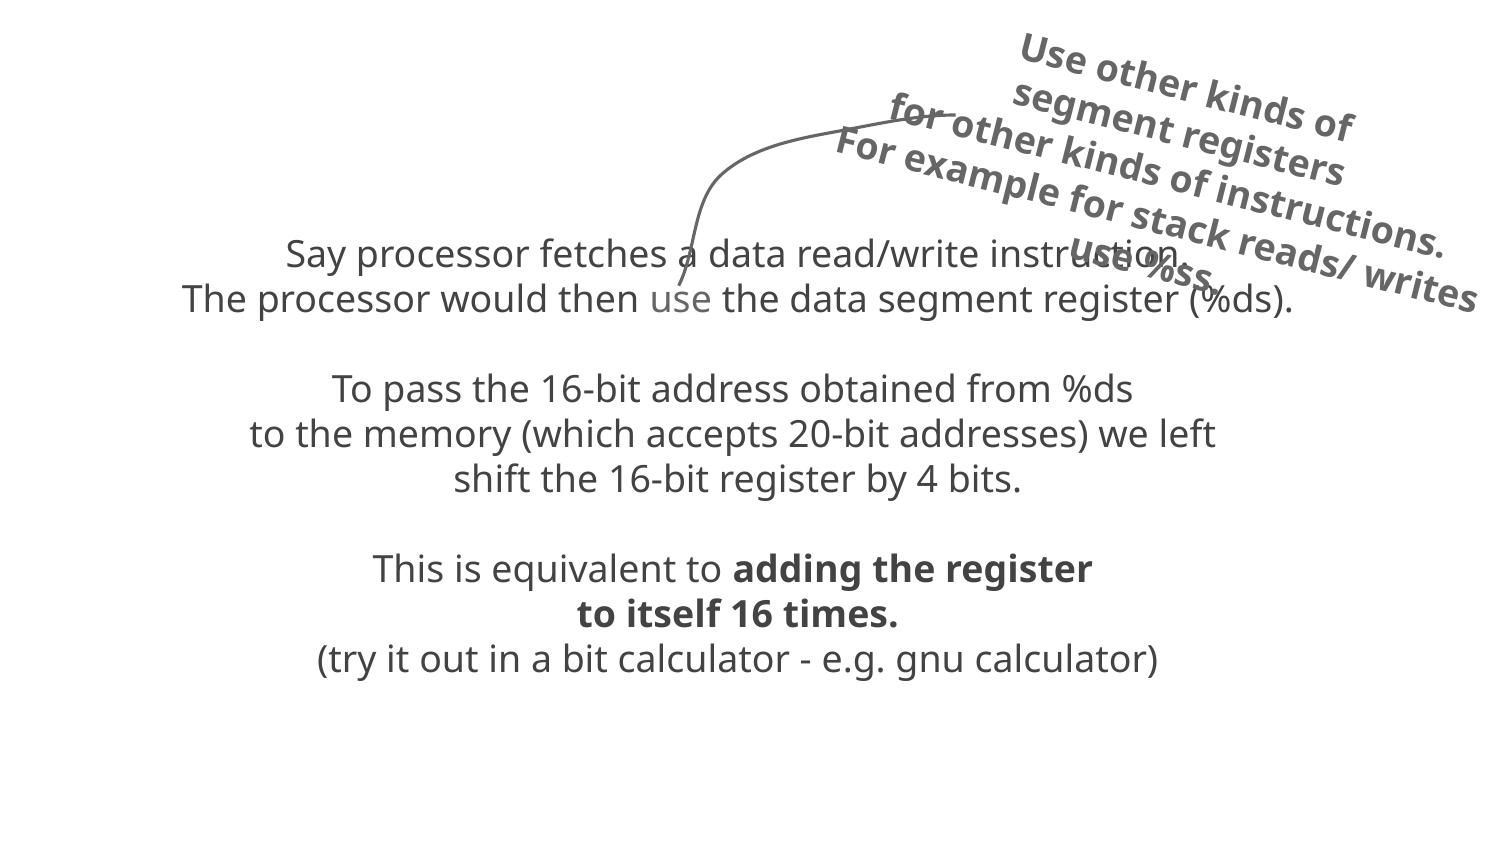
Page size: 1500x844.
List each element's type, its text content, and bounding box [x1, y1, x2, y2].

text_box Use other kinds of segment registers for other kinds of instructions. For example for stack reads/ writes use %ss. [817, 0, 1500, 277]
text_box Say processor fetches a data read/write instruction. The processor would then use the data segment register (%ds). To pass the 16-bit address obtained from %ds to the memory (which accepts 20-bit addresses) we left shift the 16-bit register by 4 bits. This is equivalent to adding the register to itself 16 times. (try it out in a bit calculator - e.g. gnu calculator) [151, 125, 1325, 844]
